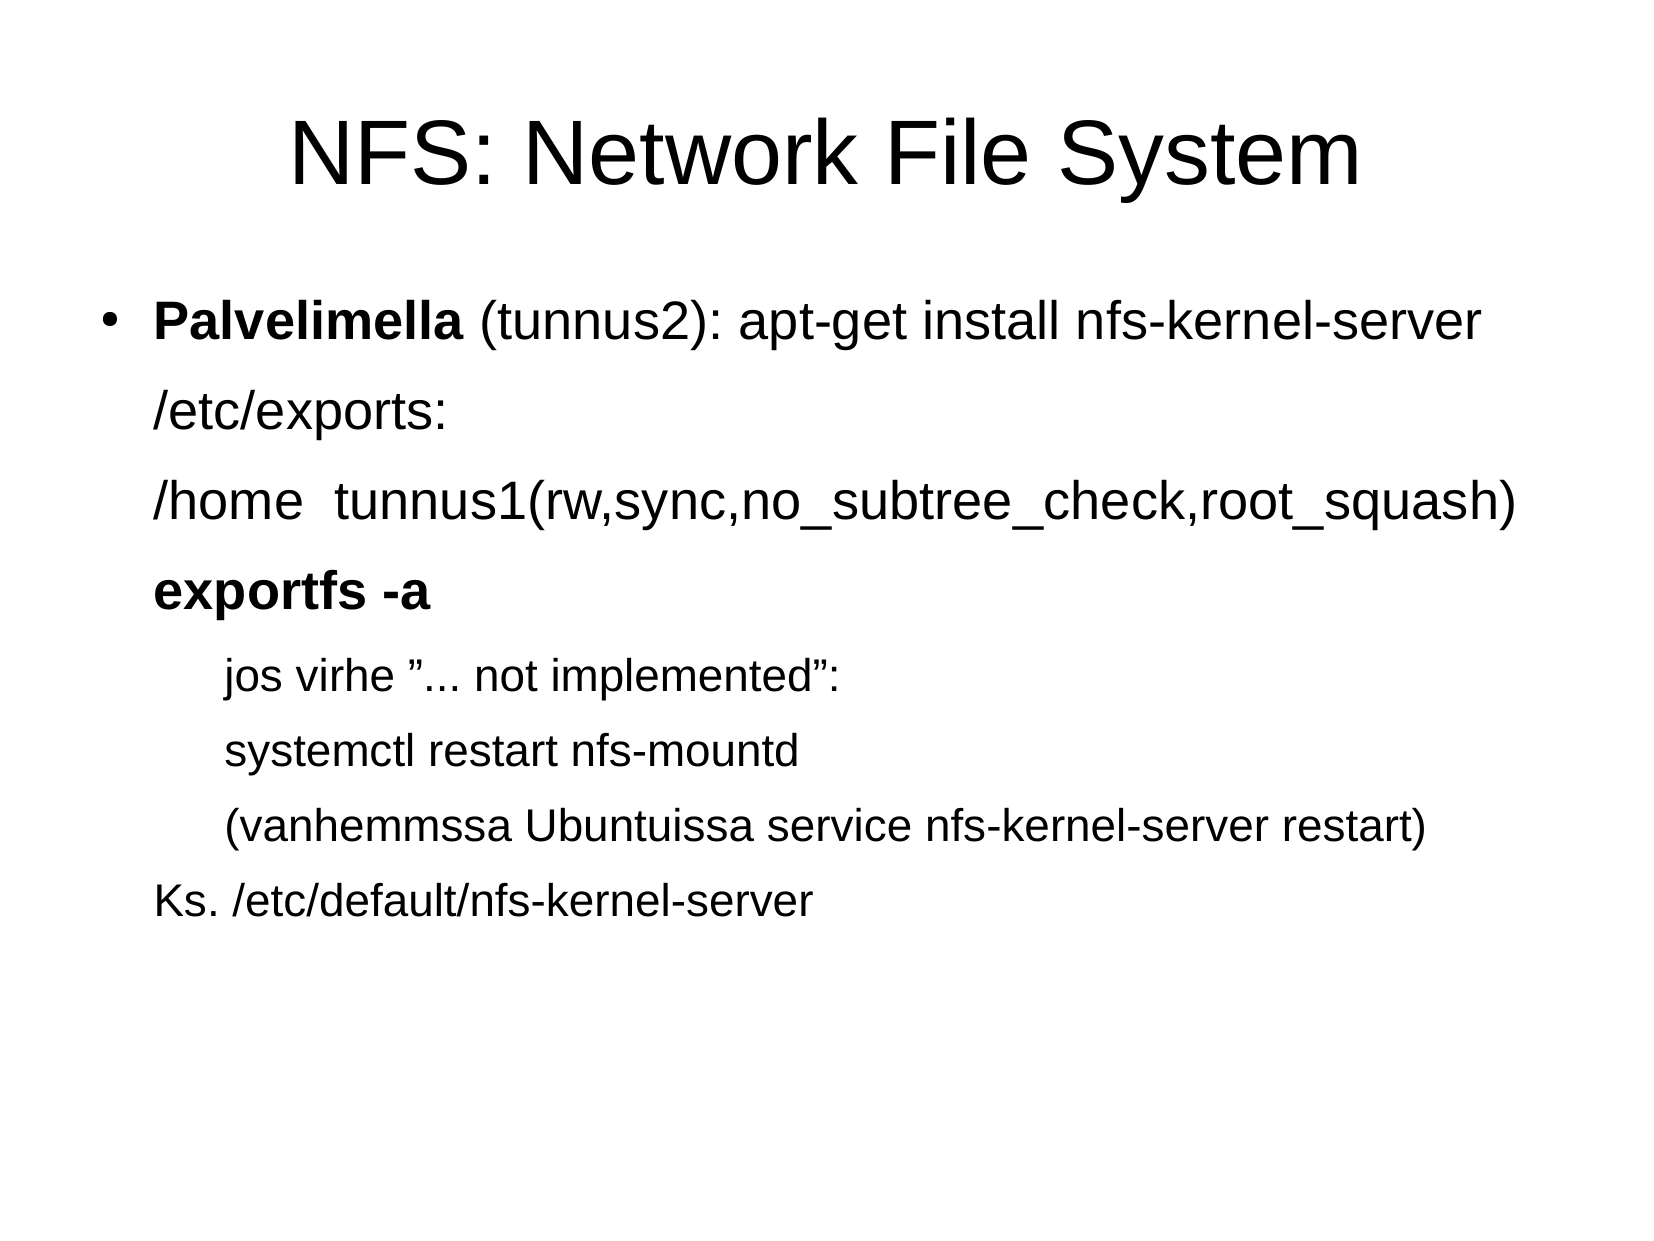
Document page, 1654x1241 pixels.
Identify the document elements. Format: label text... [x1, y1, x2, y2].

list Palvelimella (tunnus2): apt-get install nfs-kernel-server /etc/exports: /home tunnus1(rw,sync,no_subtree_check,root_squash) exportfs -a jos virhe ”... not implemented”: systemctl restart nfs-mountd (vanhemmssa Ubuntuissa service nfs-kernel-server restart) Ks. /etc/default/nfs-kernel-server [82, 290, 1571, 1010]
title NFS: Network File System [82, 49, 1571, 257]
